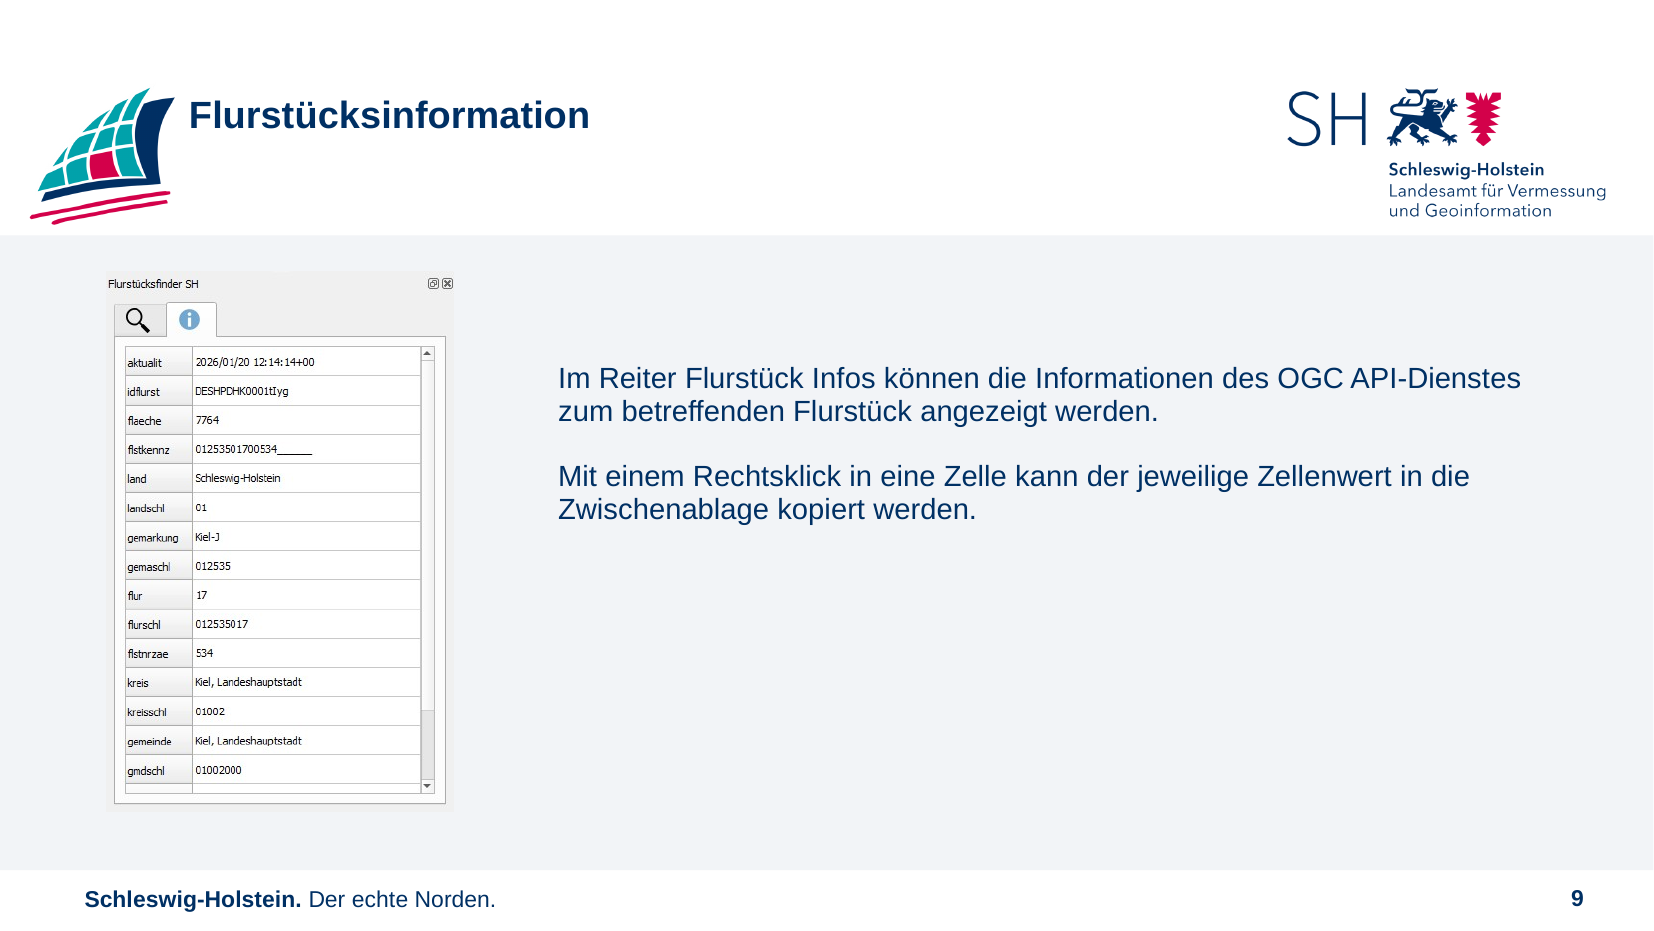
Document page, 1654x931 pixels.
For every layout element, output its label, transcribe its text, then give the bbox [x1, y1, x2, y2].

picture [29, 82, 175, 225]
picture [106, 271, 454, 812]
title Flurstücksinformation [188, 94, 1241, 225]
picture [1287, 88, 1607, 220]
text_box Im Reiter Flurstück Infos können die Informationen des OGC API-Dienstes zum betreffenden Flurstück angezeigt werden. Mit einem Rechtsklick in eine Zelle kann der jeweilige Zellenwert in die Zwischenablage kopiert werden. [543, 354, 1560, 756]
